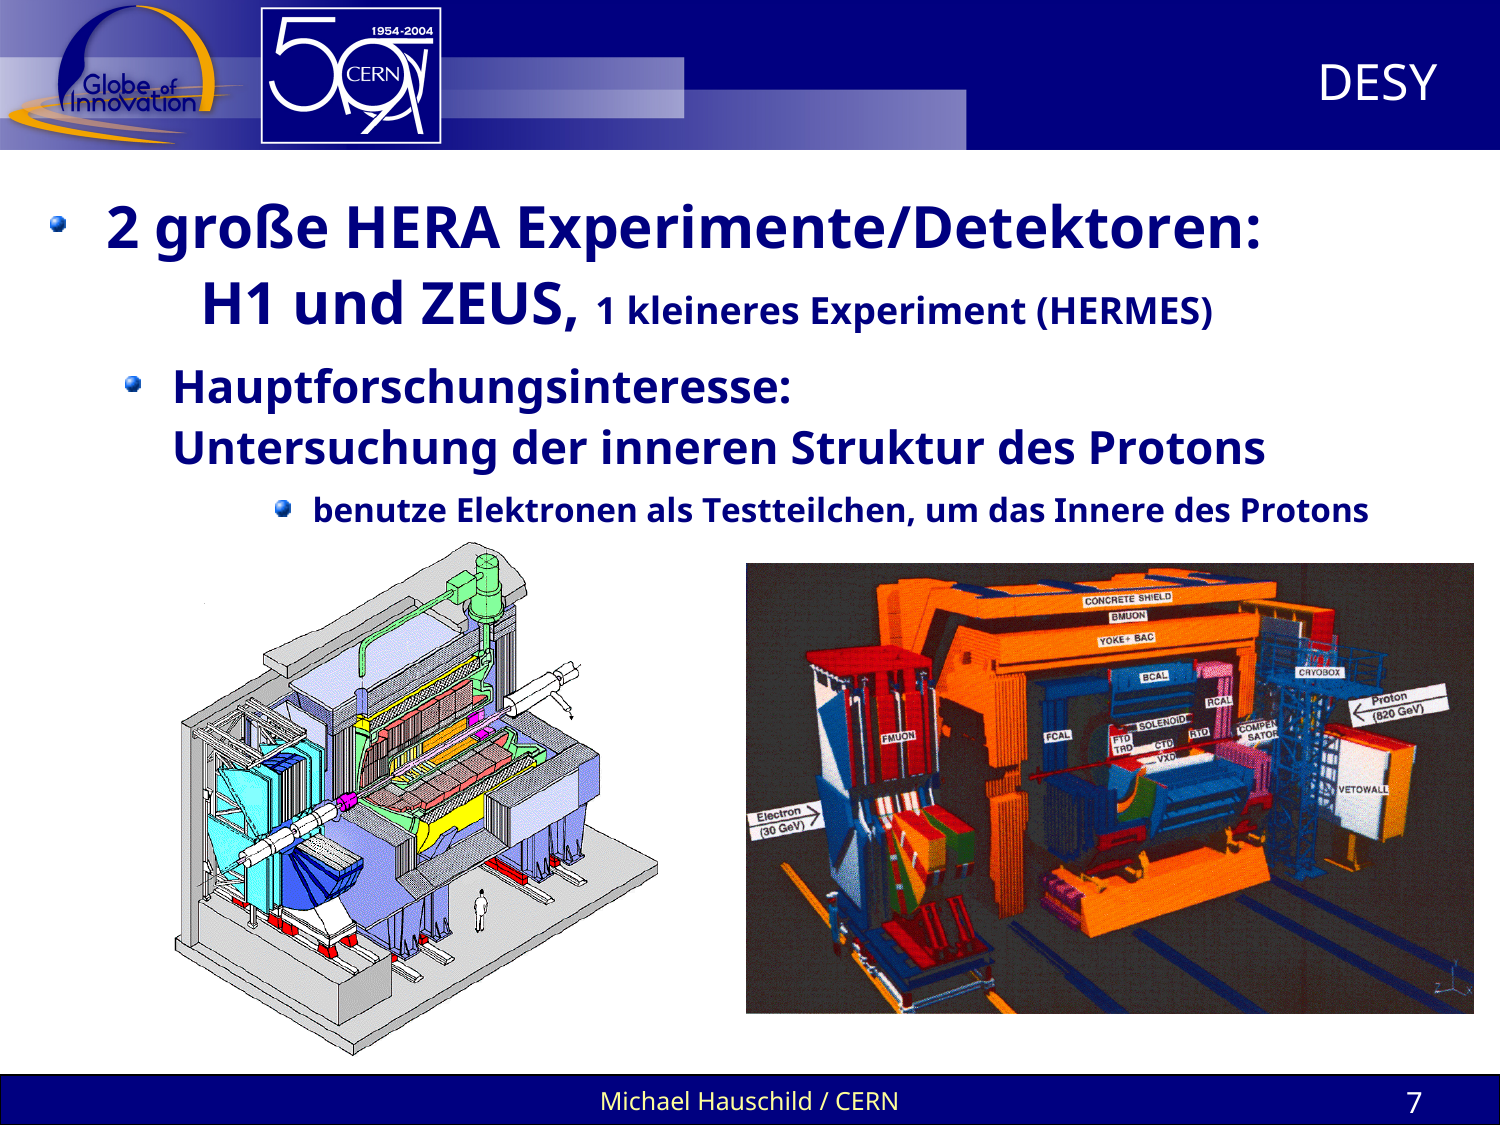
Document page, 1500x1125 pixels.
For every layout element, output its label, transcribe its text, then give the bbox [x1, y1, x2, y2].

picture [0, 0, 1500, 150]
title DESY [450, 37, 1438, 126]
list 2 große HERA Experimente/Detektoren: H1 und ZEUS, 1 kleineres Experiment (HERMES) Hauptforschungsinteresse: Untersuchung der inneren Struktur des Protons benutze Elektronen als Testteilchen, um das Innere des Protons abzutasten [50, 187, 1438, 1038]
picture [746, 563, 1474, 1014]
picture [166, 536, 658, 1062]
